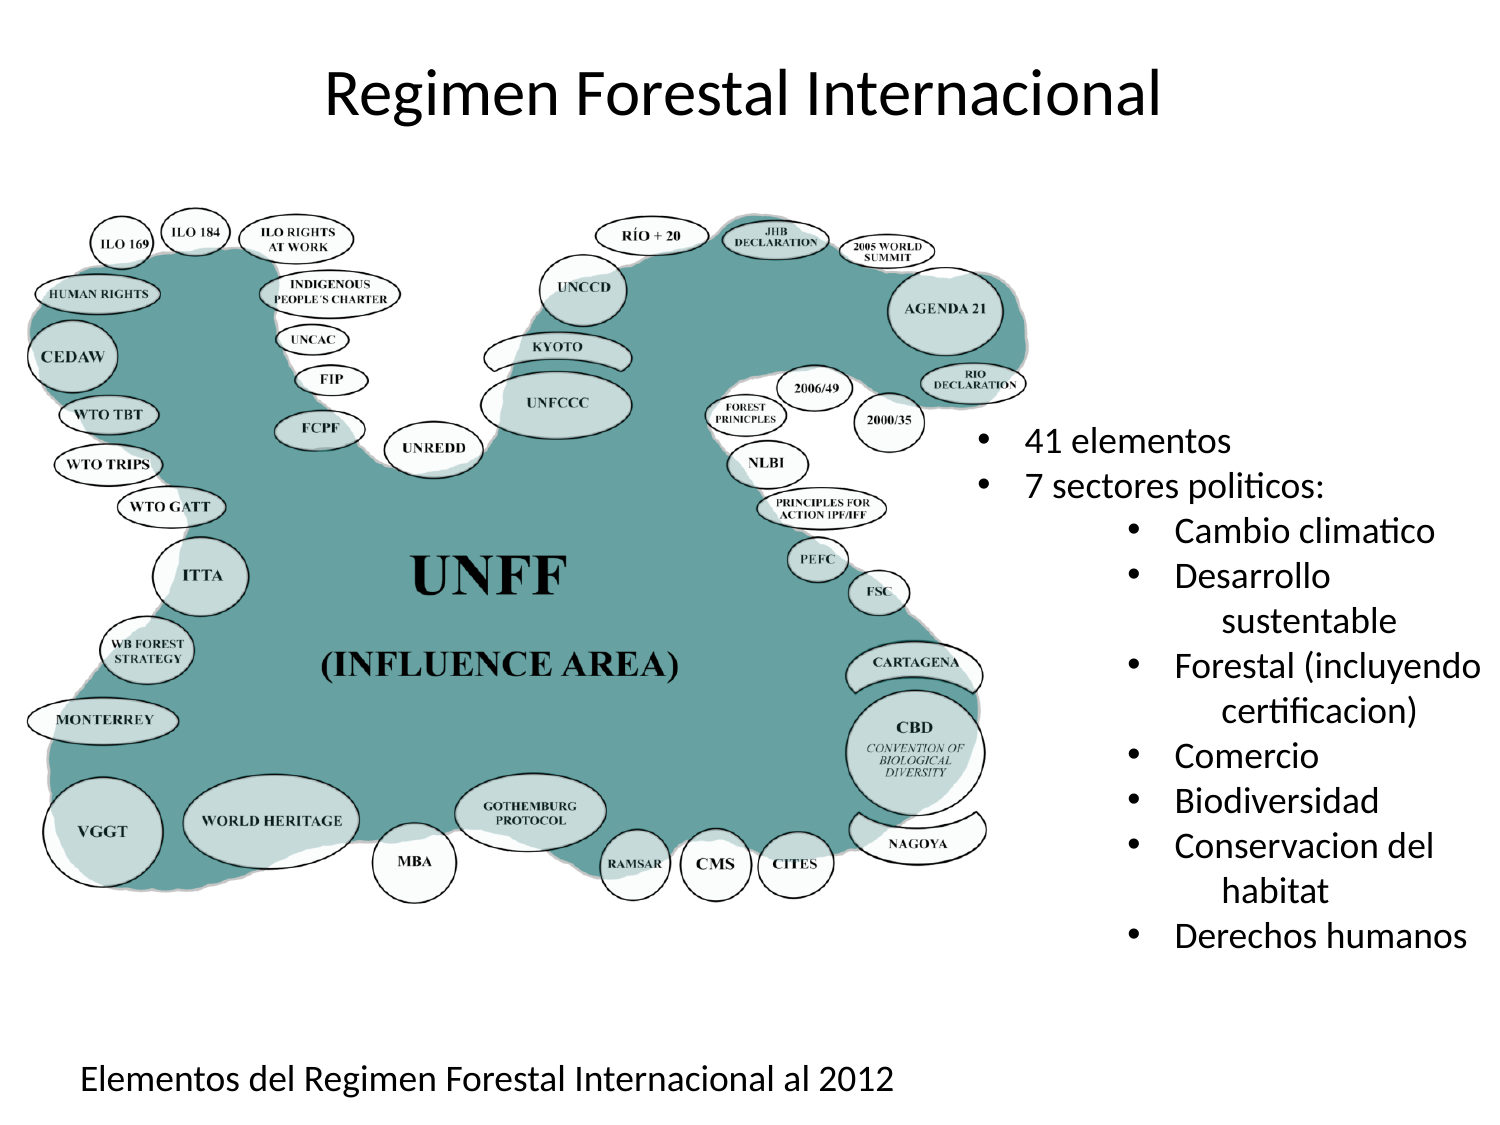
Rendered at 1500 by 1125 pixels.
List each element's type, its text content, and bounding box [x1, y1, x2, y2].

text_box Elementos del Regimen Forestal Internacional al 2012 [64, 1046, 963, 1107]
title Regimen Forestal Internacional [69, 19, 1418, 159]
text_box 41 elementos 7 sectores politicos: Cambio climatico Desarrollo sustentable Forestal (incluyendo certificacion) Comercio Biodiversidad Conservacion del habitat Derechos humanos [962, 408, 1500, 879]
picture [0, 191, 1039, 912]
